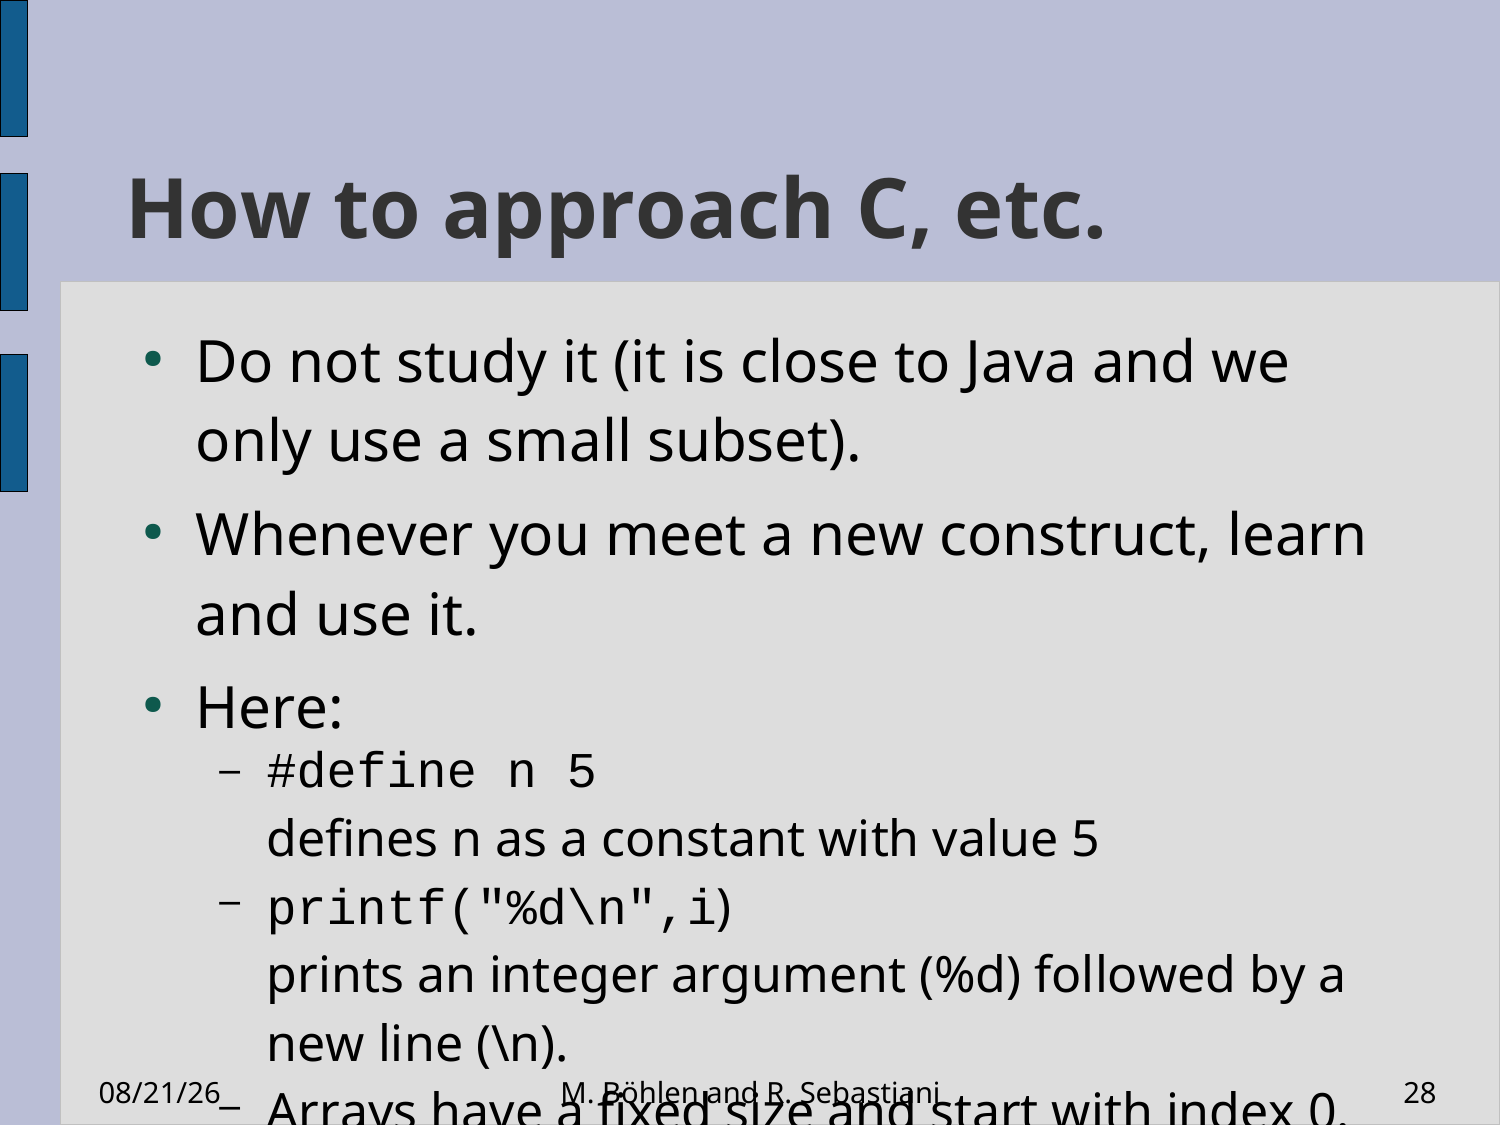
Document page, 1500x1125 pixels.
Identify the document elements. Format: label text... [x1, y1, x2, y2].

title How to approach C, etc. [110, 67, 1392, 271]
list Do not study it (it is close to Java and we only use a small subset). Whenever you meet a new construct, learn and use it. Here: #define n 5 defines n as a constant with value 5 printf("%d\n",i) prints an integer argument (%d) followed by a new line (\n). Arrays have a fixed size and start with index 0. [110, 312, 1392, 1069]
